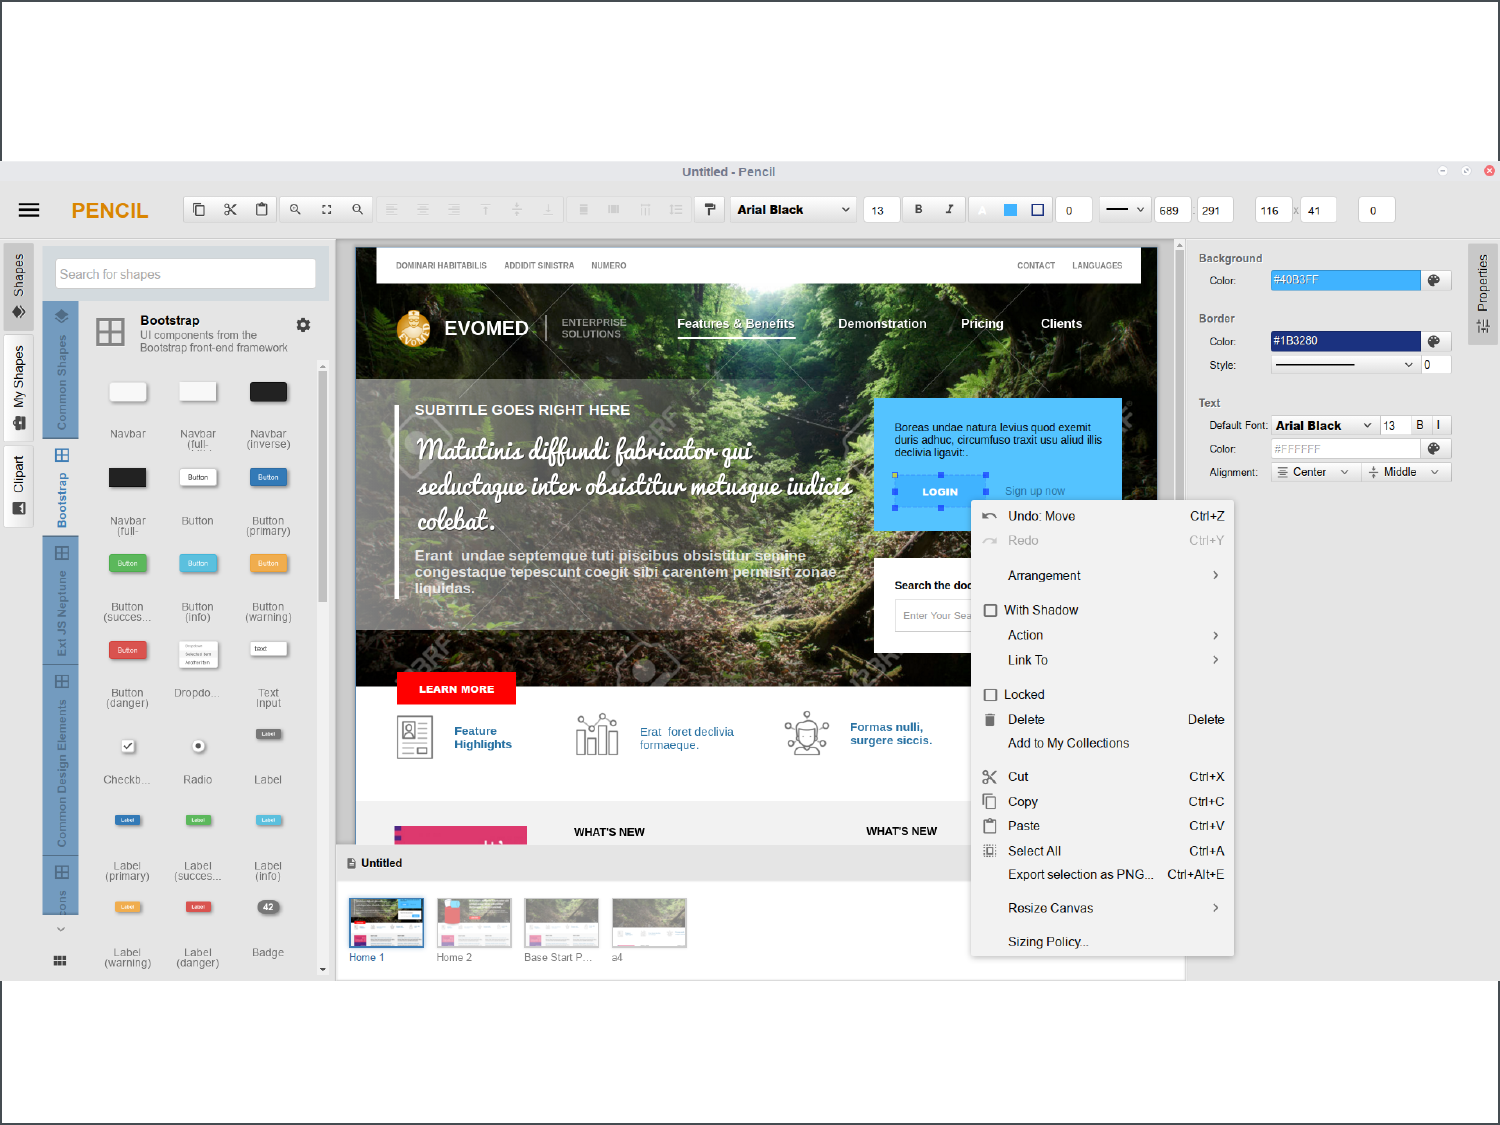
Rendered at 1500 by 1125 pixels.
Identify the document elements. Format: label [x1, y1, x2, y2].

text_box [0, 981, 1500, 1125]
text_box [0, 0, 1500, 161]
picture [0, 161, 1500, 981]
